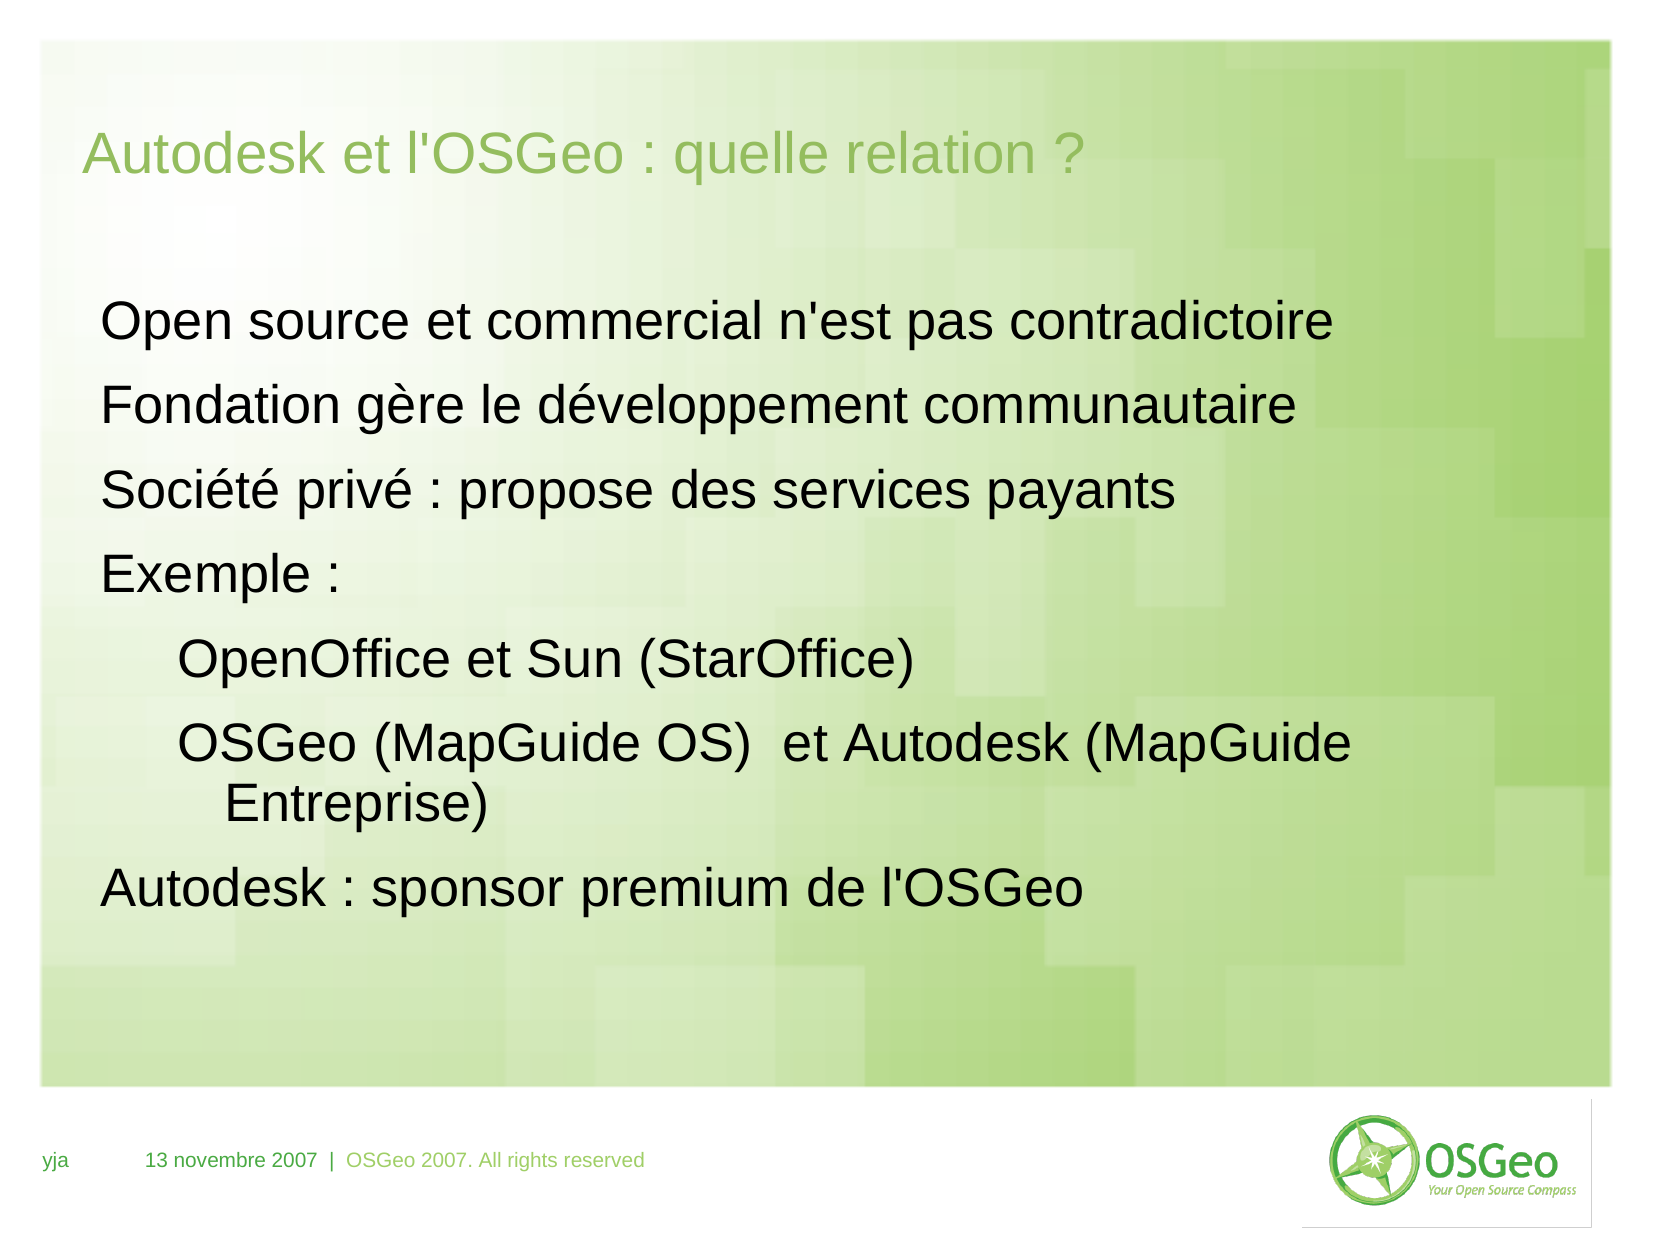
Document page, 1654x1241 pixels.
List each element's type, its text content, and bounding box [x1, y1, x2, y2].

list Open source et commercial n'est pas contradictoire Fondation gère le développement communautaire Société privé : propose des services payants Exemple : OpenOffice et Sun (StarOffice) OSGeo (MapGuide OS) et Autodesk (MapGuide Entreprise) Autodesk : sponsor premium de l'OSGeo [82, 290, 1571, 1109]
picture [0, 1, 1654, 1239]
title Autodesk et l'OSGeo : quelle relation ? [82, 49, 1571, 257]
